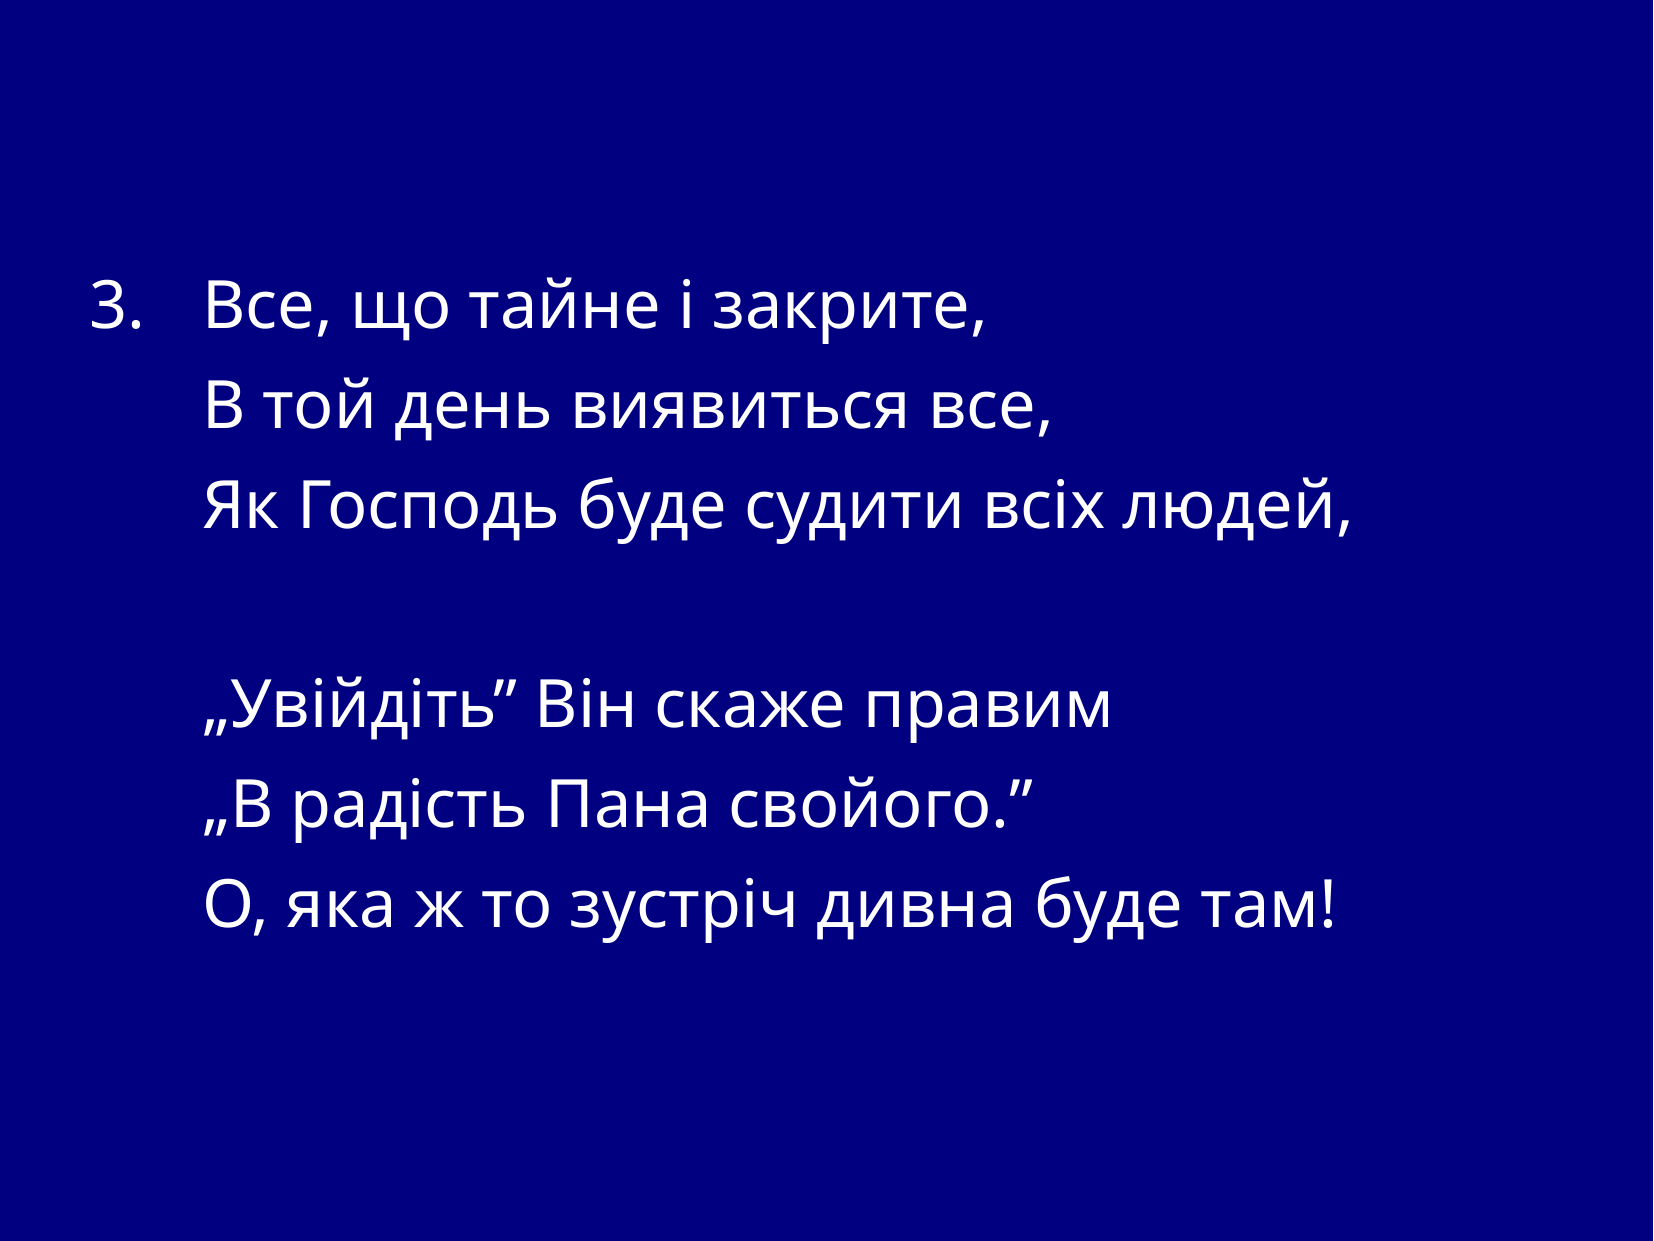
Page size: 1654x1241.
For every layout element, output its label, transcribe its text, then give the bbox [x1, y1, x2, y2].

text_box 3. Все, що тайне і закрите, В той день виявиться все, Як Господь буде судити всіх людей, „Увійдіть” Він скаже правим „В радість Пана свойого.” О, яка ж то зустріч дивна буде там! [75, 150, 1576, 1163]
